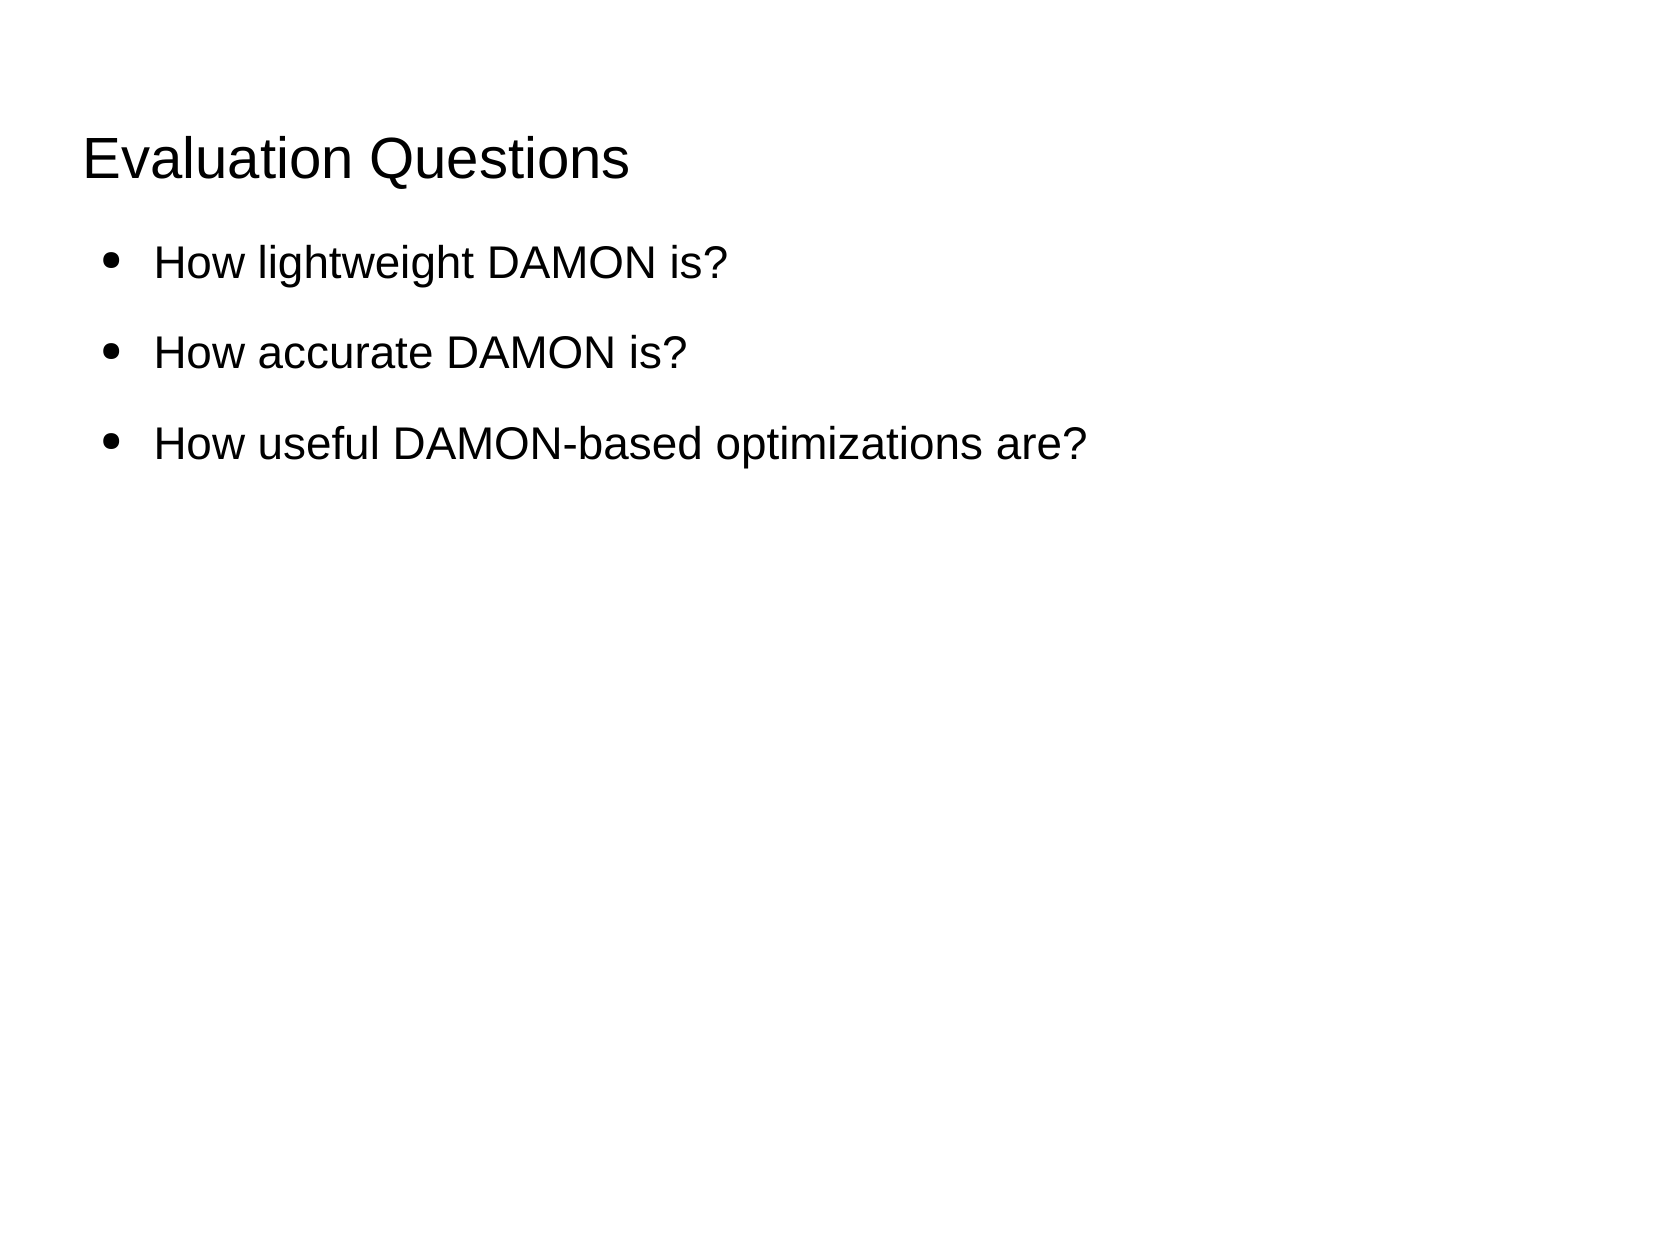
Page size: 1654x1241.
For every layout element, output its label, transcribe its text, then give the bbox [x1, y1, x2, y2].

title Evaluation Questions [82, 108, 1571, 210]
list How lightweight DAMON is? How accurate DAMON is? How useful DAMON-based optimizations are? [82, 236, 1571, 1111]
